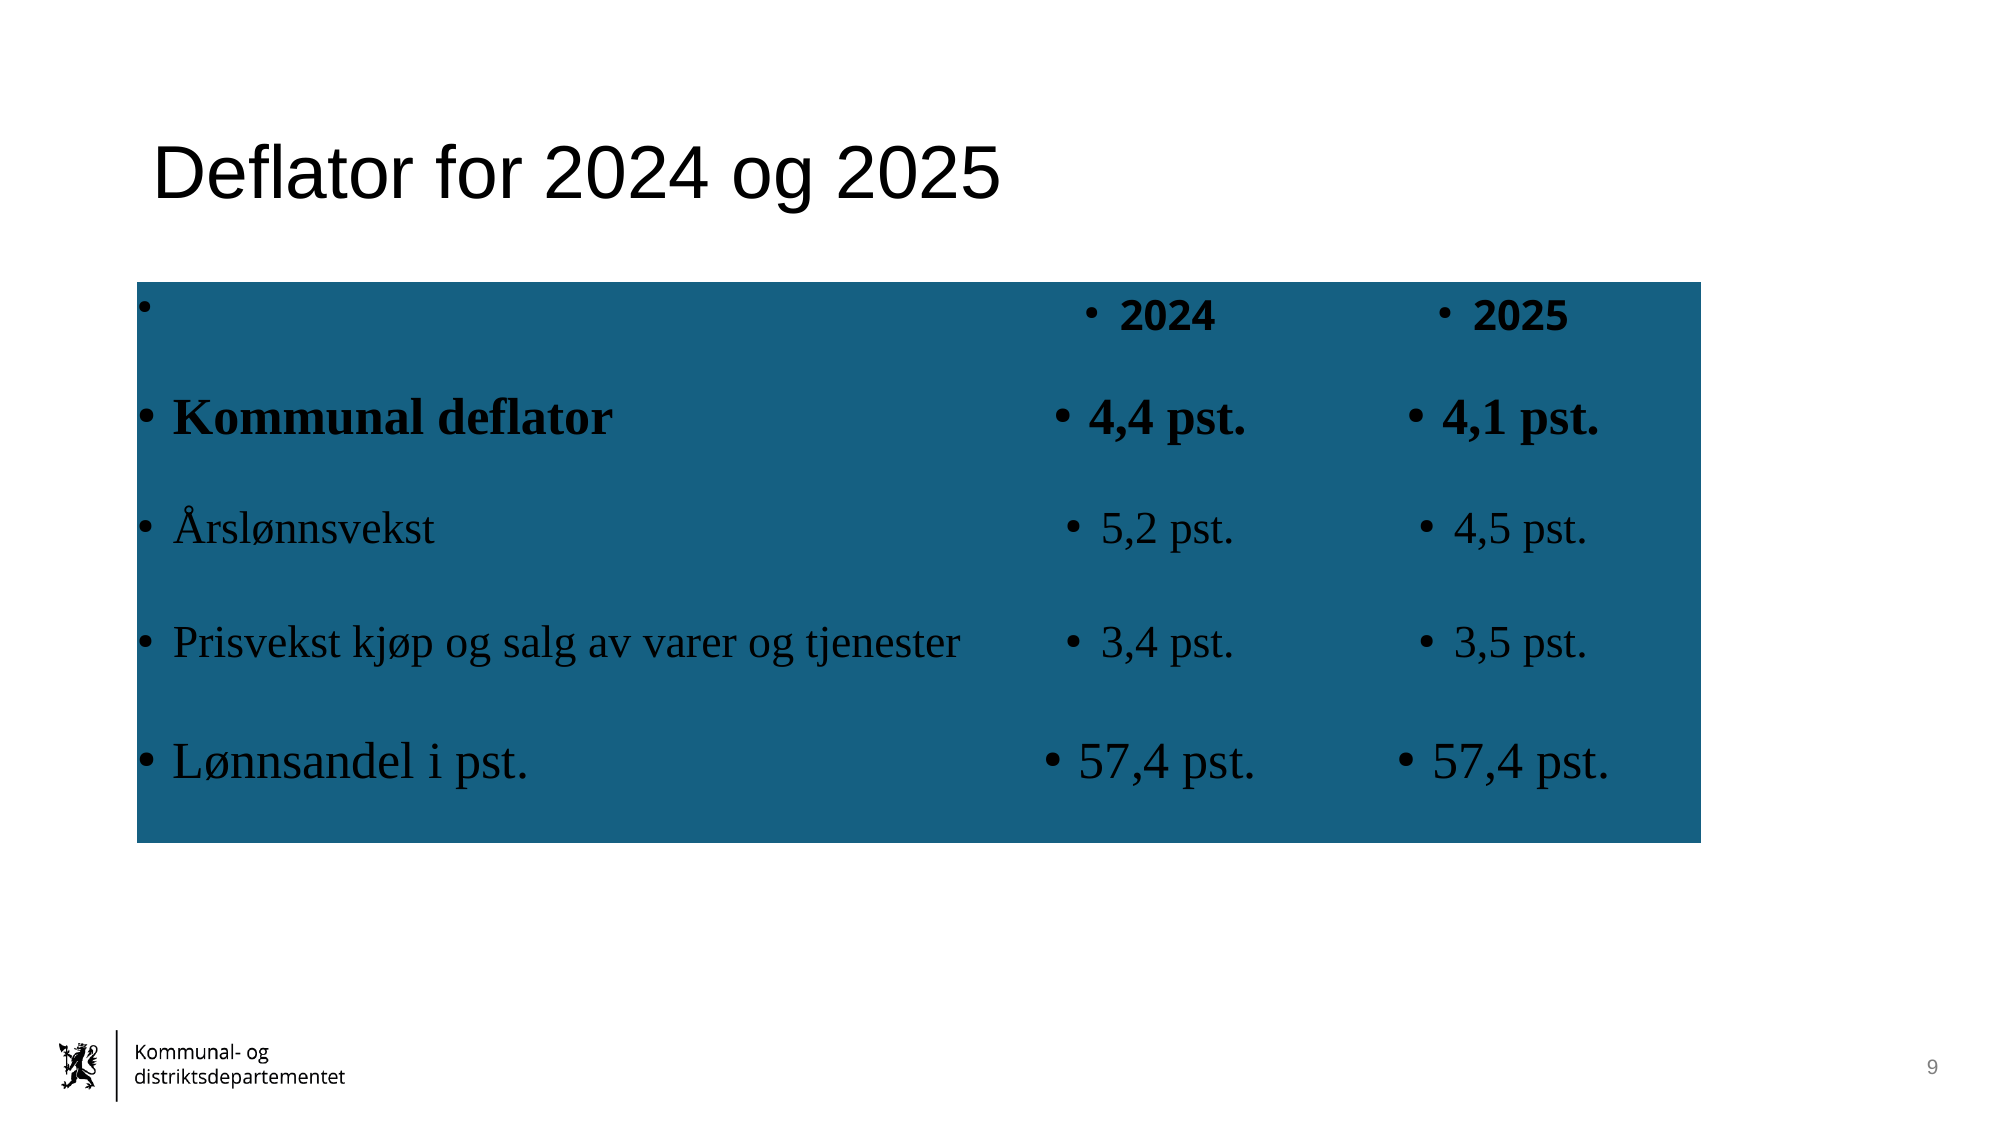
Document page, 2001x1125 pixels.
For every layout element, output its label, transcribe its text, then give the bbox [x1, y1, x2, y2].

title Deflator for 2024 og 2025 [137, 59, 1614, 278]
table_cell Kommunal deflator [137, 384, 994, 499]
table_cell 57,4 pst. [1378, 728, 1701, 843]
table_cell Årslønnsvekst [137, 499, 994, 614]
table_header 2024 [994, 282, 1378, 384]
table_cell 4,5 pst. [1378, 499, 1701, 614]
table_cell 4,1 pst. [1378, 384, 1701, 499]
text_box [1895, 1036, 1970, 1096]
table_cell 4,4 pst. [994, 384, 1378, 499]
table_cell 3,4 pst. [994, 614, 1378, 728]
table_header 2025 [1378, 282, 1701, 384]
table_cell Lønnsandel i pst. [137, 728, 994, 843]
table_cell 3,5 pst. [1378, 614, 1701, 728]
table_cell 57,4 pst. [994, 728, 1378, 843]
table_header [137, 282, 994, 384]
table_cell 5,2 pst. [994, 499, 1378, 614]
table_cell Prisvekst kjøp og salg av varer og tjenester [137, 614, 994, 728]
